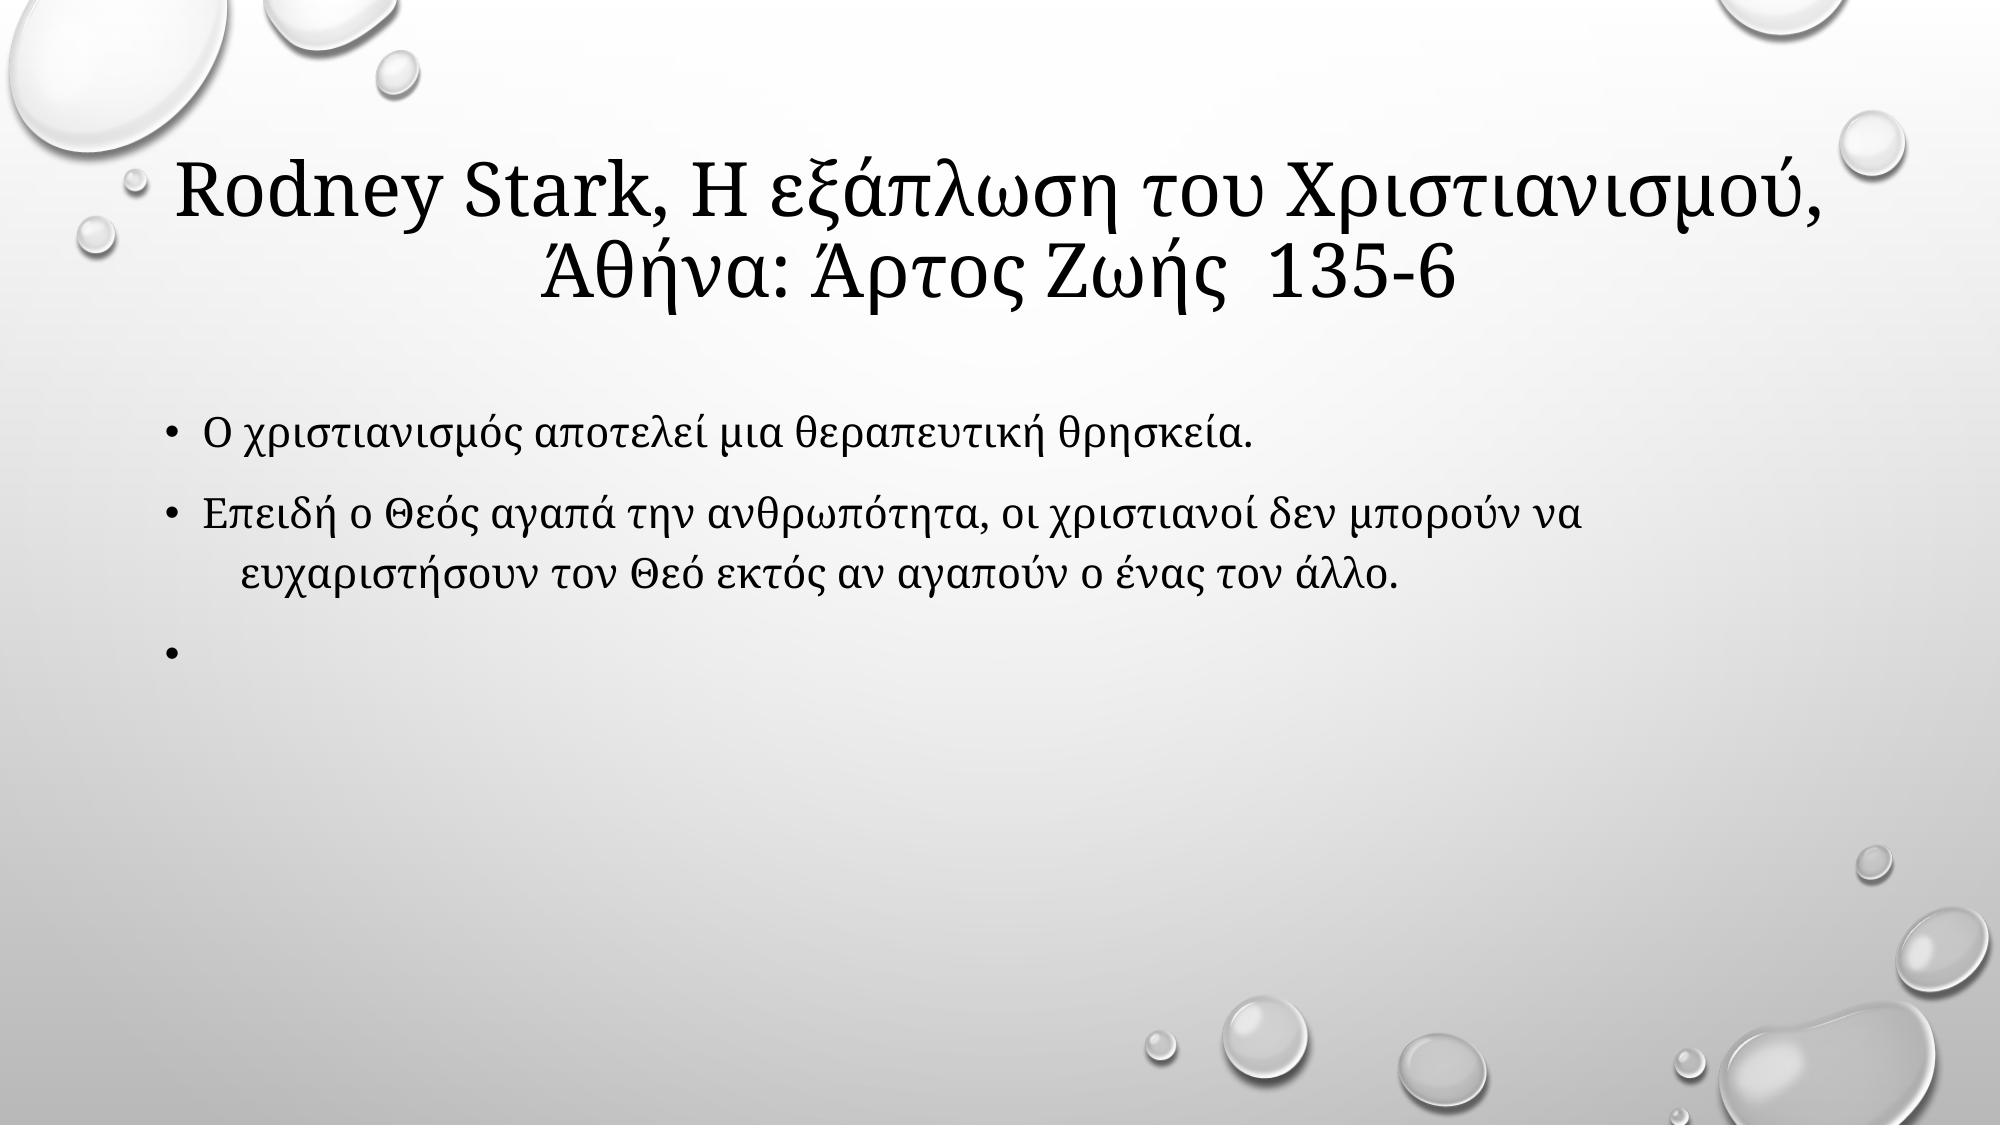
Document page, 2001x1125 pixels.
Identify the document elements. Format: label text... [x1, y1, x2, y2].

title Rodney Stark, Η εξάπλωση του Χριστιανισμού, Άθήνα: Άρτος Ζωής 135-6 [149, 101, 1851, 364]
list Ο χριστιανισμός αποτελεί μια θεραπευτική θρησκεία. Επειδή ο Θεός αγαπά την ανθρωπότητα, οι χριστιανοί δεν μπορούν να ευχαριστήσουν τον Θεό εκτός αν αγαπούν ο ένας τον άλλο. [149, 388, 1850, 950]
